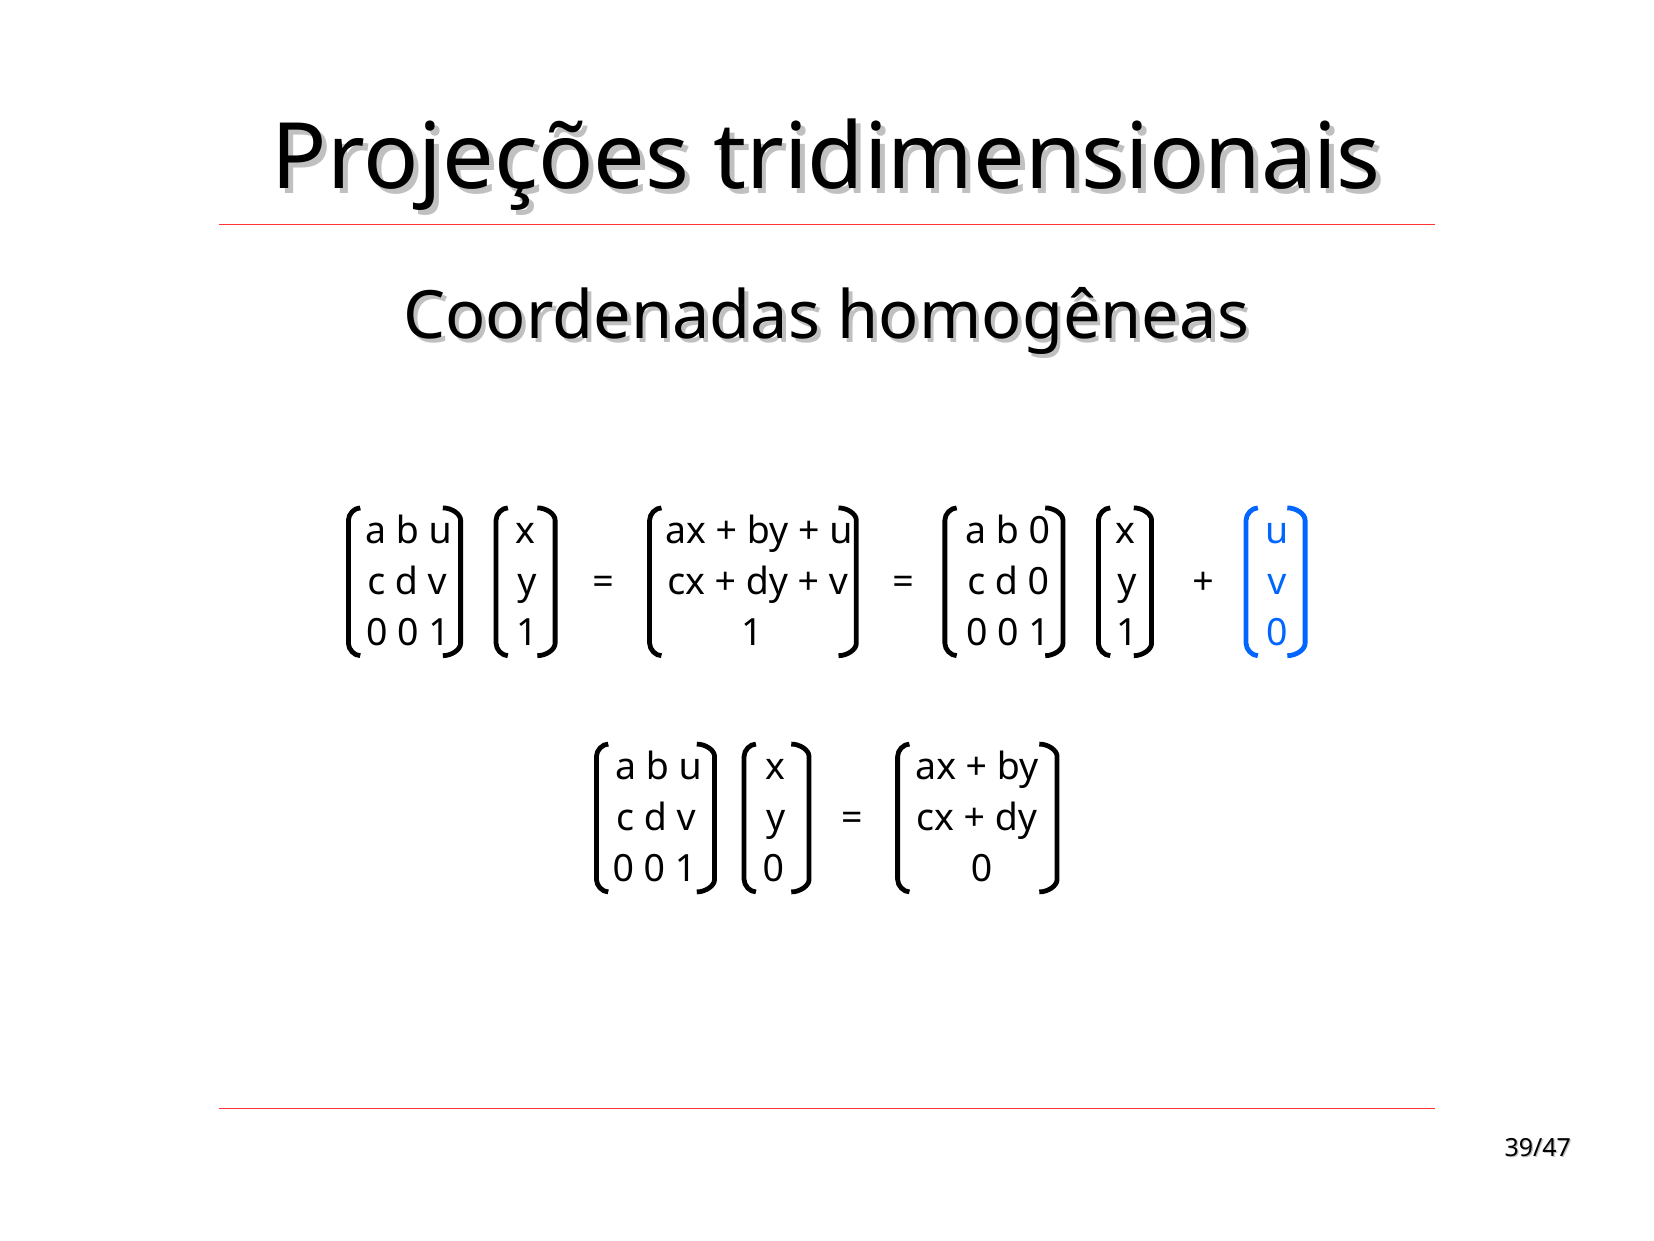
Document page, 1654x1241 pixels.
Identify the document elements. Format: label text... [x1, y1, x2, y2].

text_box a b u x ax + by c d v y = cx + dy 0 0 1 0 0 [301, 732, 1353, 892]
title Projeções tridimensionais [82, 49, 1571, 257]
text_box Coordenadas homogêneas [290, 259, 1363, 361]
text_box a b u x ax + by + u a b 0 x u c d v y = cx + dy + v = c d 0 y + v 0 0 1 1 1 0 0 1 1 0 [301, 496, 1353, 656]
